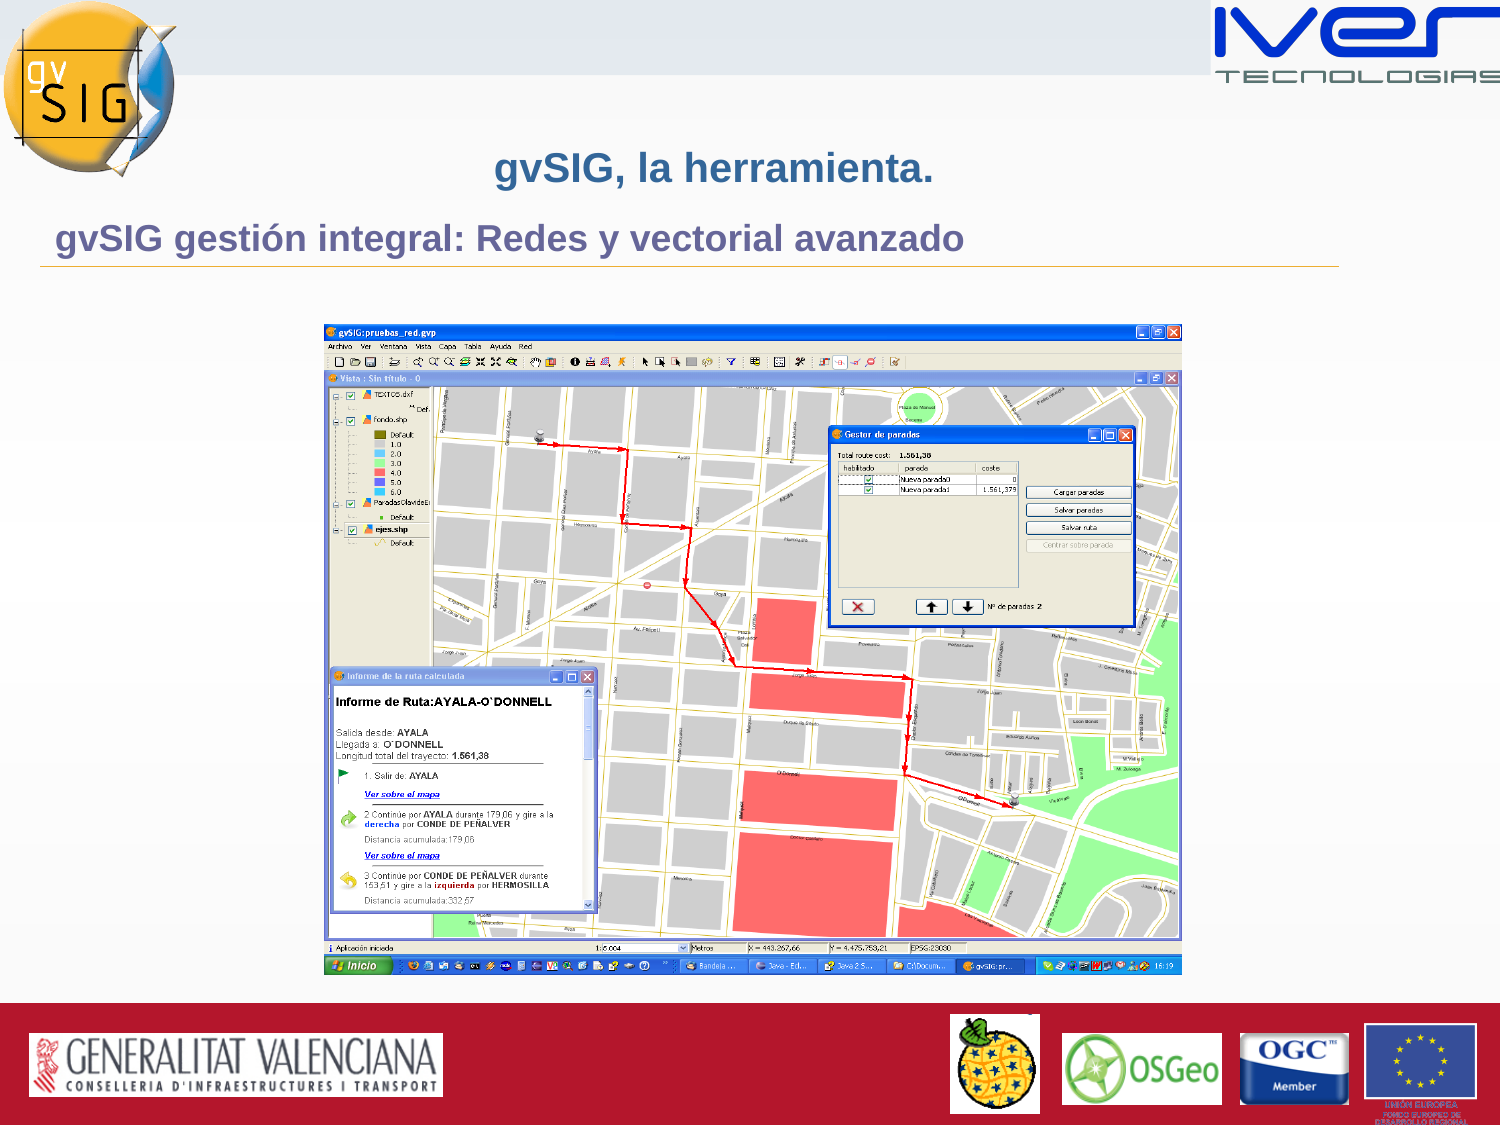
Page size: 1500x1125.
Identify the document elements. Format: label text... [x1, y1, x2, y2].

text_box gvSIG gestión integral: Redes y vectorial avanzado [40, 210, 1359, 275]
picture [29, 1033, 443, 1097]
picture [1062, 1033, 1222, 1105]
picture [1210, 0, 1500, 98]
picture [0, 0, 178, 137]
picture [1364, 1023, 1477, 1125]
picture [324, 324, 1182, 975]
picture [1240, 1033, 1349, 1105]
picture [950, 1014, 1040, 1114]
text_box gvSIG, la herramienta. [0, 137, 1429, 207]
